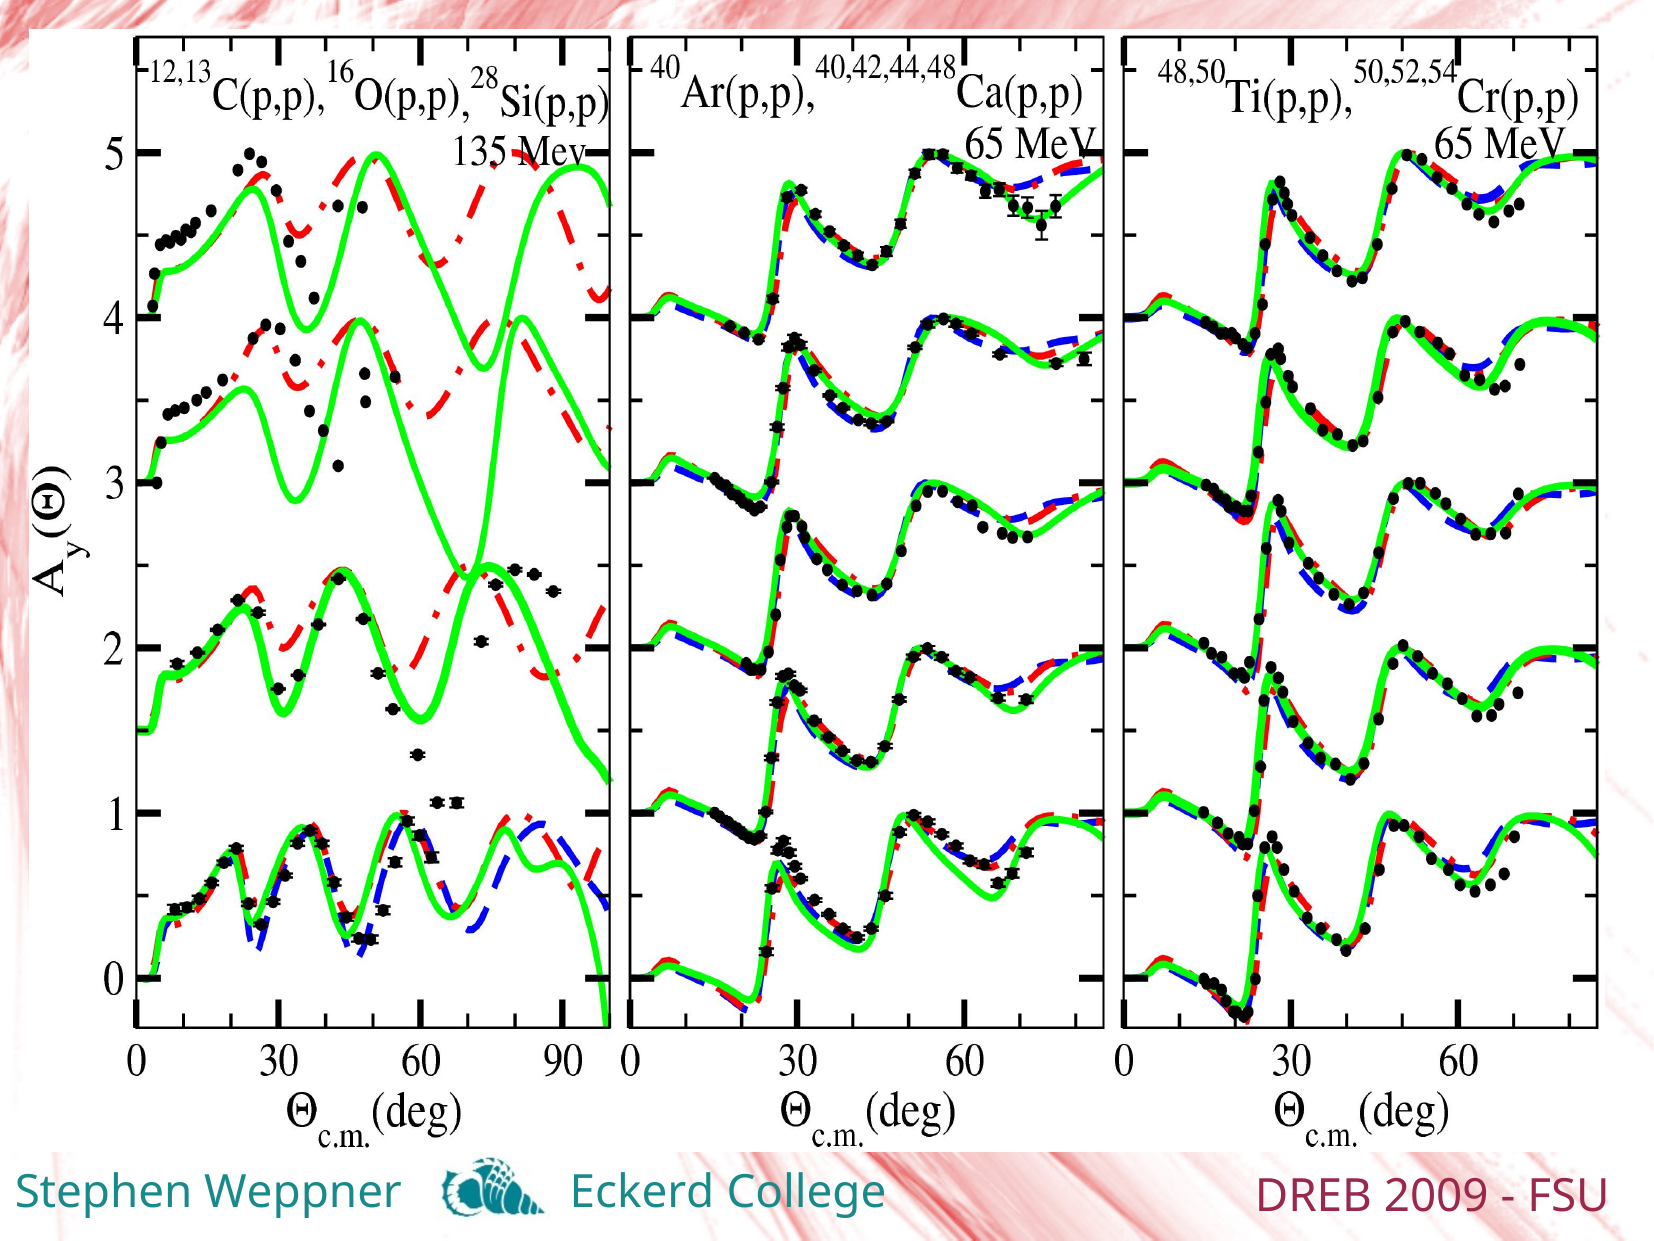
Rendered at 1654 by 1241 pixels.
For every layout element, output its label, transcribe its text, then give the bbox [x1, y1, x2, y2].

text_box DREB 2009 - FSU [1240, 1151, 1644, 1228]
text_box Stephen Weppner Eckerd College [0, 1147, 889, 1225]
picture [0, 0, 1654, 1241]
